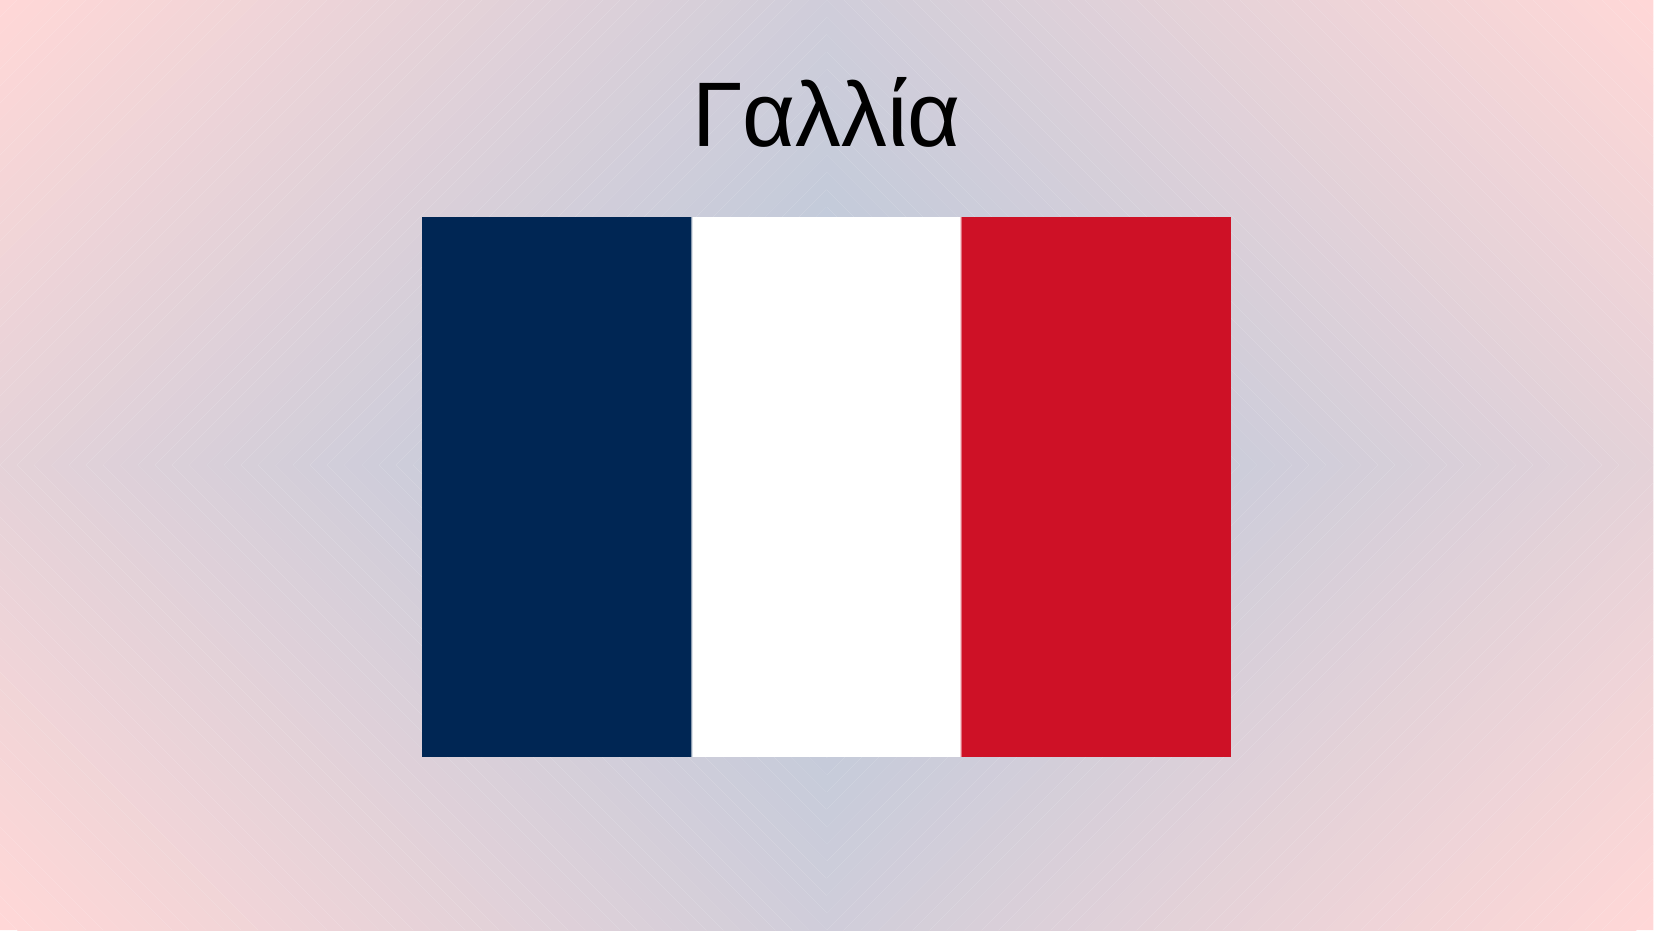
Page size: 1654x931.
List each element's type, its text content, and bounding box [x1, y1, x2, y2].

title Γαλλία [82, 37, 1571, 193]
picture [422, 217, 1231, 758]
